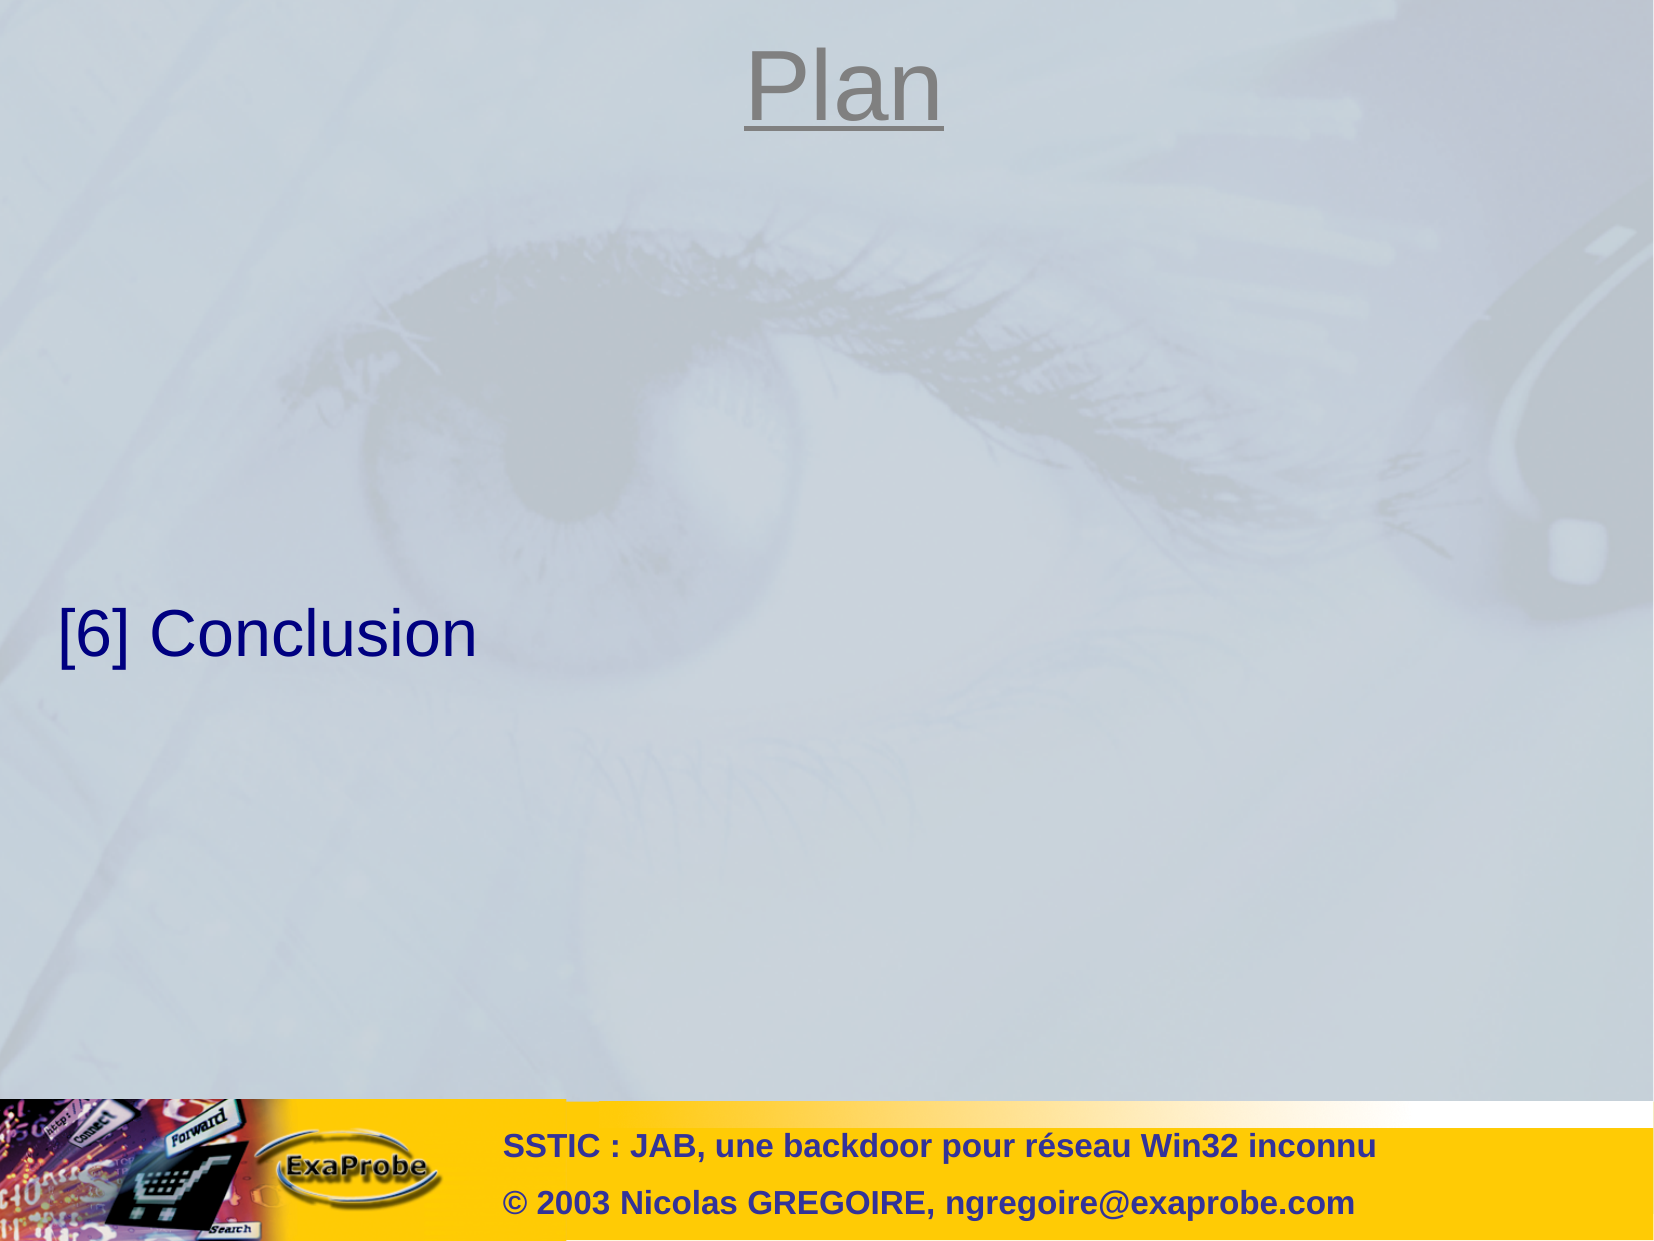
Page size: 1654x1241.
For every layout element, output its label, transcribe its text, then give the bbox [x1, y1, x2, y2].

title Plan [0, 0, 1654, 167]
subtitle [6] Conclusion [39, 222, 1623, 1041]
